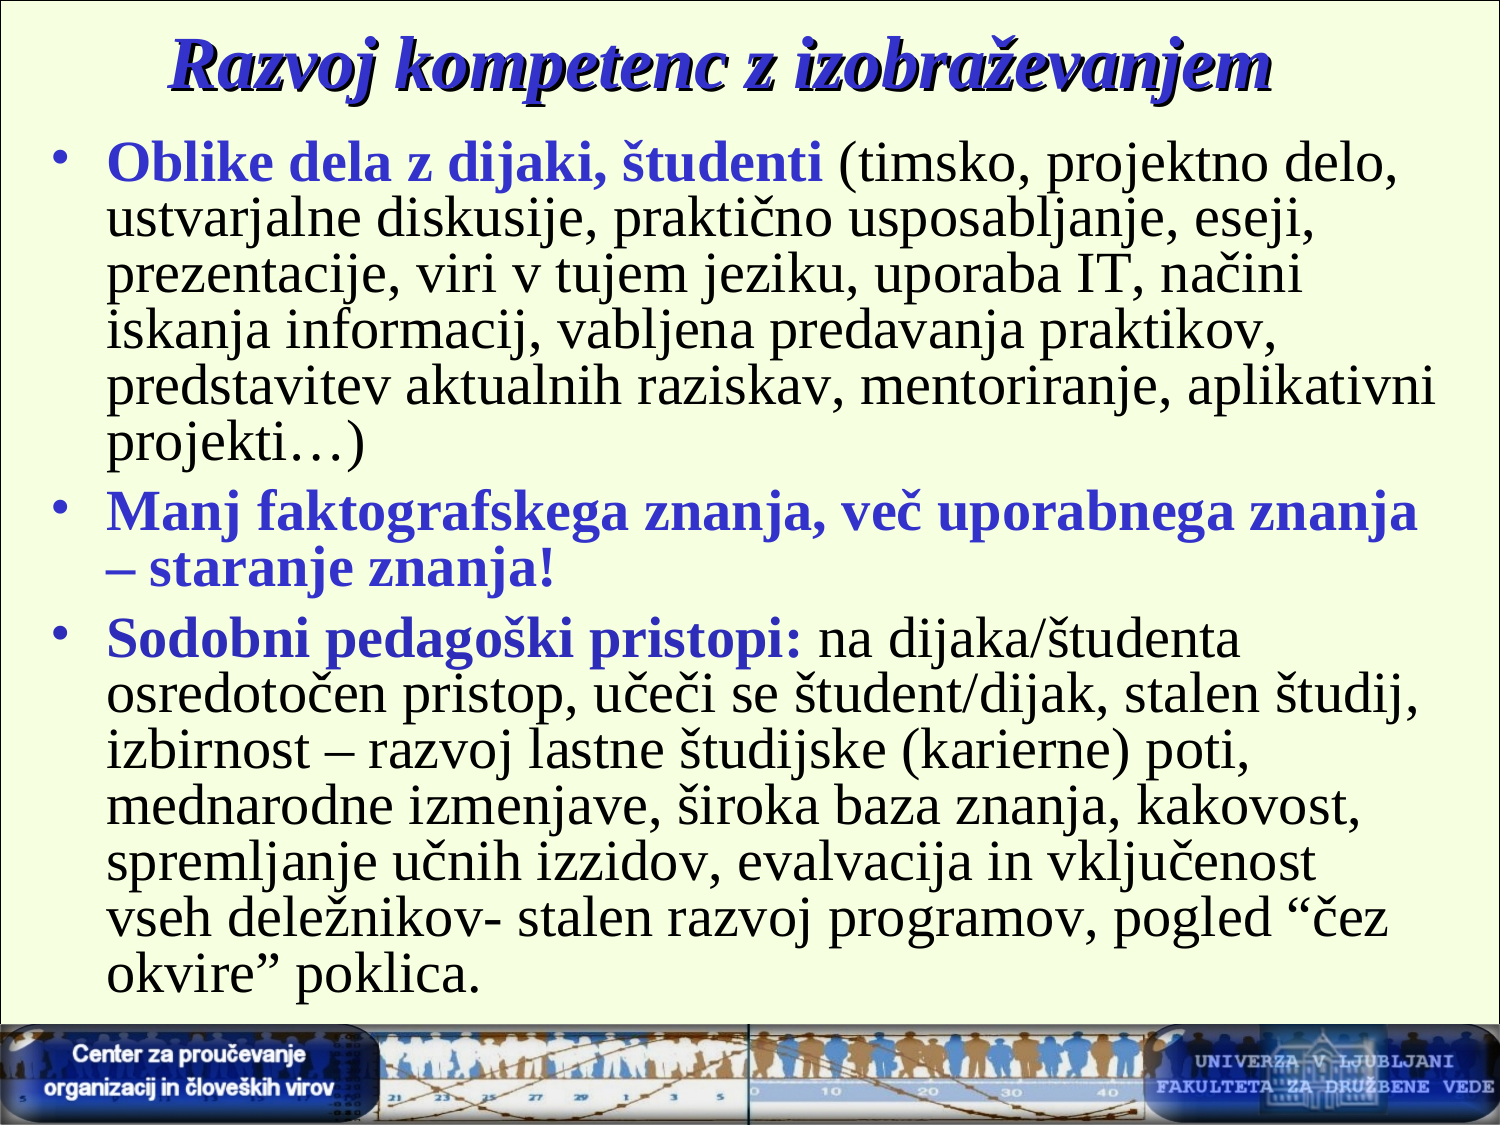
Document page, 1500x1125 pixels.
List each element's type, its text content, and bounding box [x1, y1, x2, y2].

picture [0, 1024, 1500, 1125]
title Razvoj kompetenc z izobraževanjem [0, 0, 1442, 118]
list Oblike dela z dijaki, študenti (timsko, projektno delo, ustvarjalne diskusije, praktično usposabljanje, eseji, prezentacije, viri v tujem jeziku, uporaba IT, načini iskanja informacij, vabljena predavanja praktikov, predstavitev aktualnih raziskav, mentoriranje, aplikativni projekti…) Manj faktografskega znanja, več uporabnega znanja – staranje znanja! Sodobni pedagoški pristopi: na dijaka/študenta osredotočen pristop, učeči se študent/dijak, stalen študij, izbirnost – razvoj lastne študijske (karierne) poti, mednarodne izmenjave, široka baza znanja, kakovost, spremljanje učnih izzidov, evalvacija in vključenost vseh deležnikov- stalen razvoj programov, pogled “čez okvire” poklica. [35, 128, 1454, 1013]
